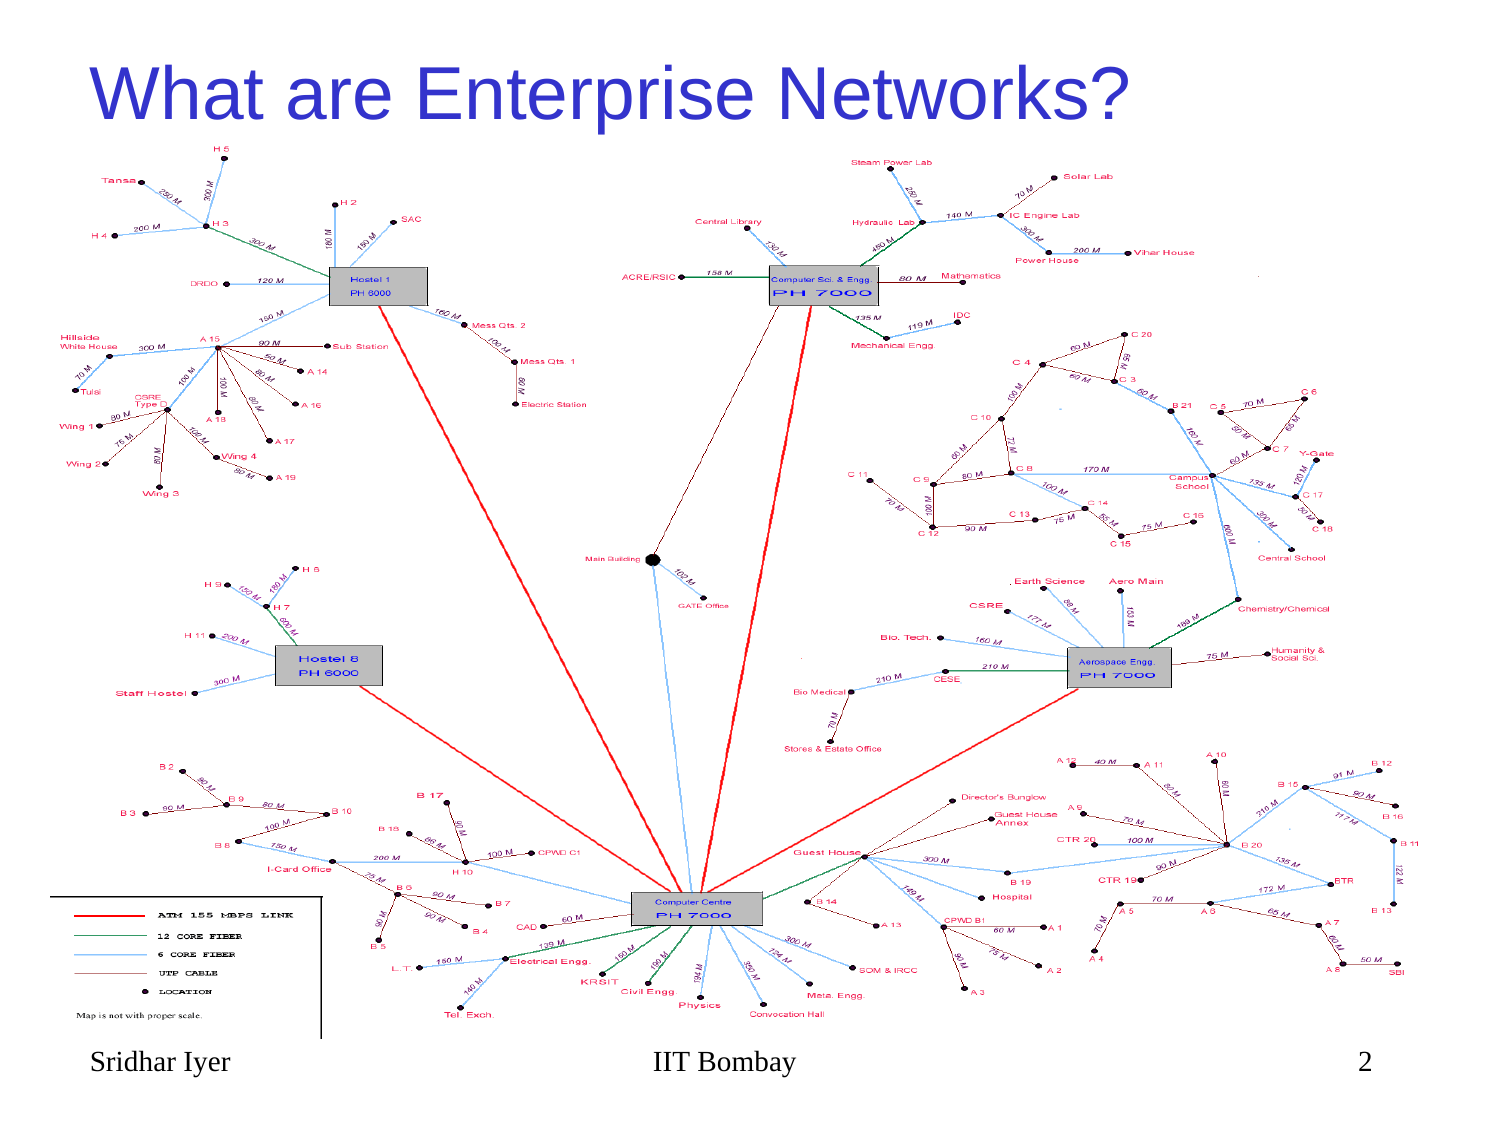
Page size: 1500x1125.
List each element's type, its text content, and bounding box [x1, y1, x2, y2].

title What are Enterprise Networks? [75, 0, 1351, 137]
picture [50, 137, 1426, 1039]
